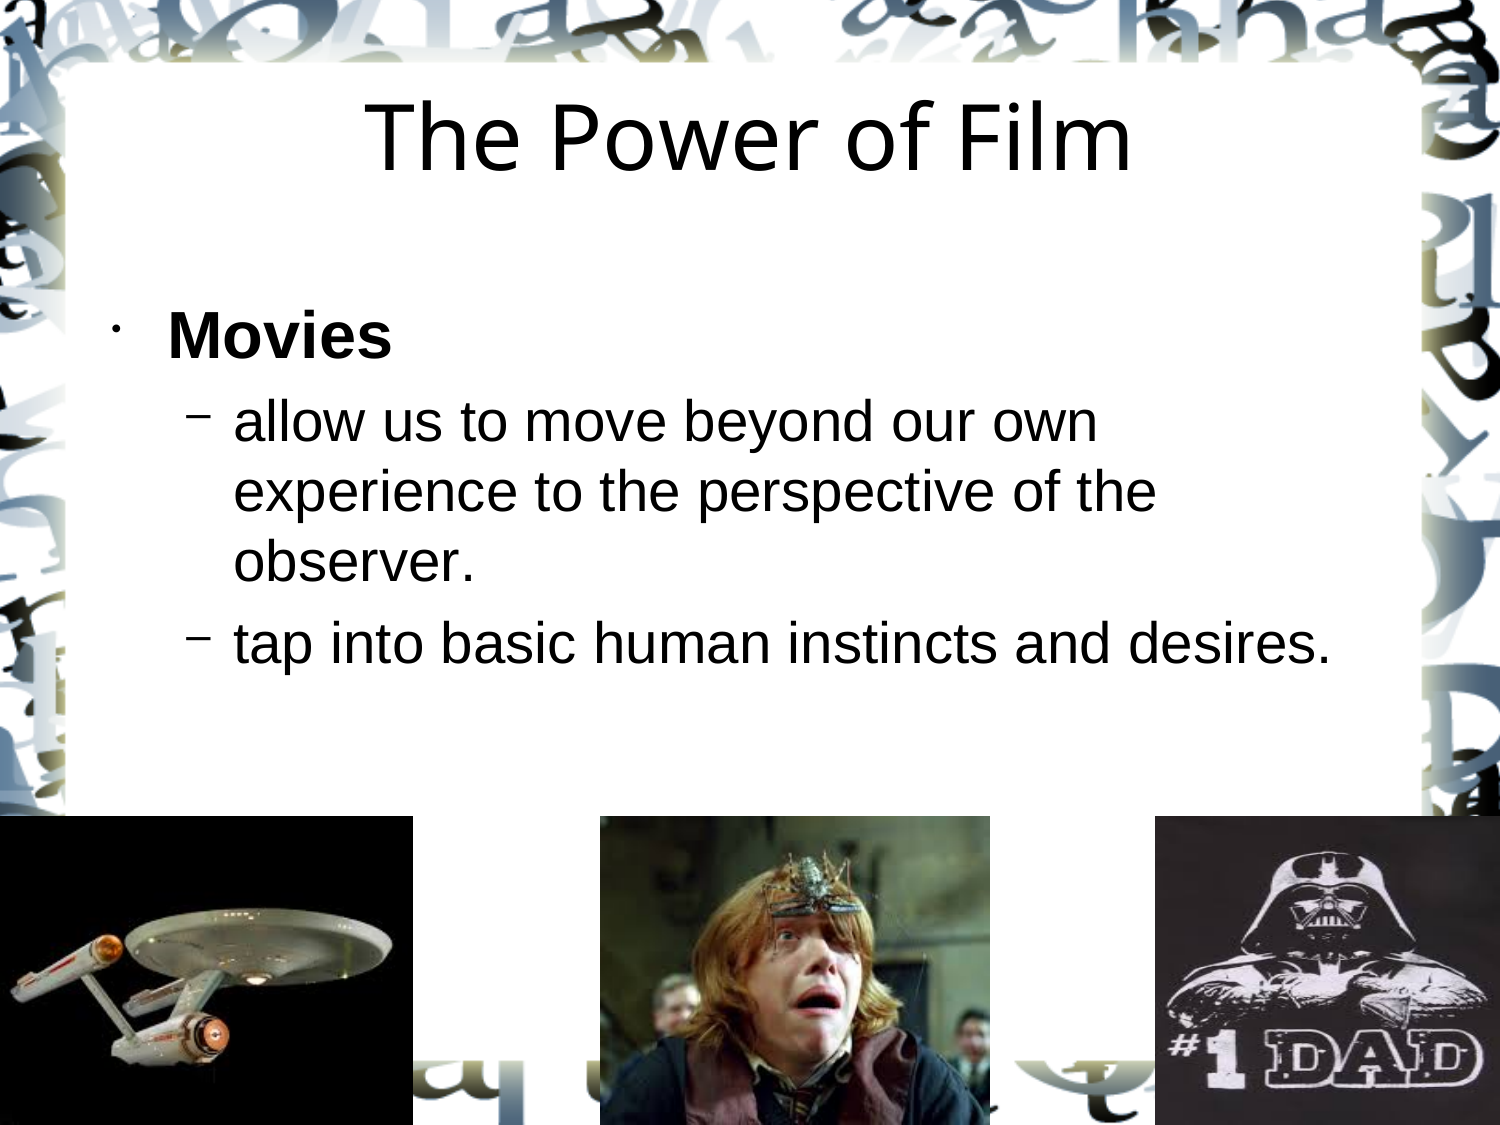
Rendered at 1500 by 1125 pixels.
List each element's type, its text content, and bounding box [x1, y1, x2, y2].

title The Power of Film [75, 71, 1425, 260]
picture [0, 0, 1500, 1125]
list Movies allow us to move beyond our own experience to the perspective of the observer. tap into basic human instincts and desires. [96, 284, 1411, 594]
